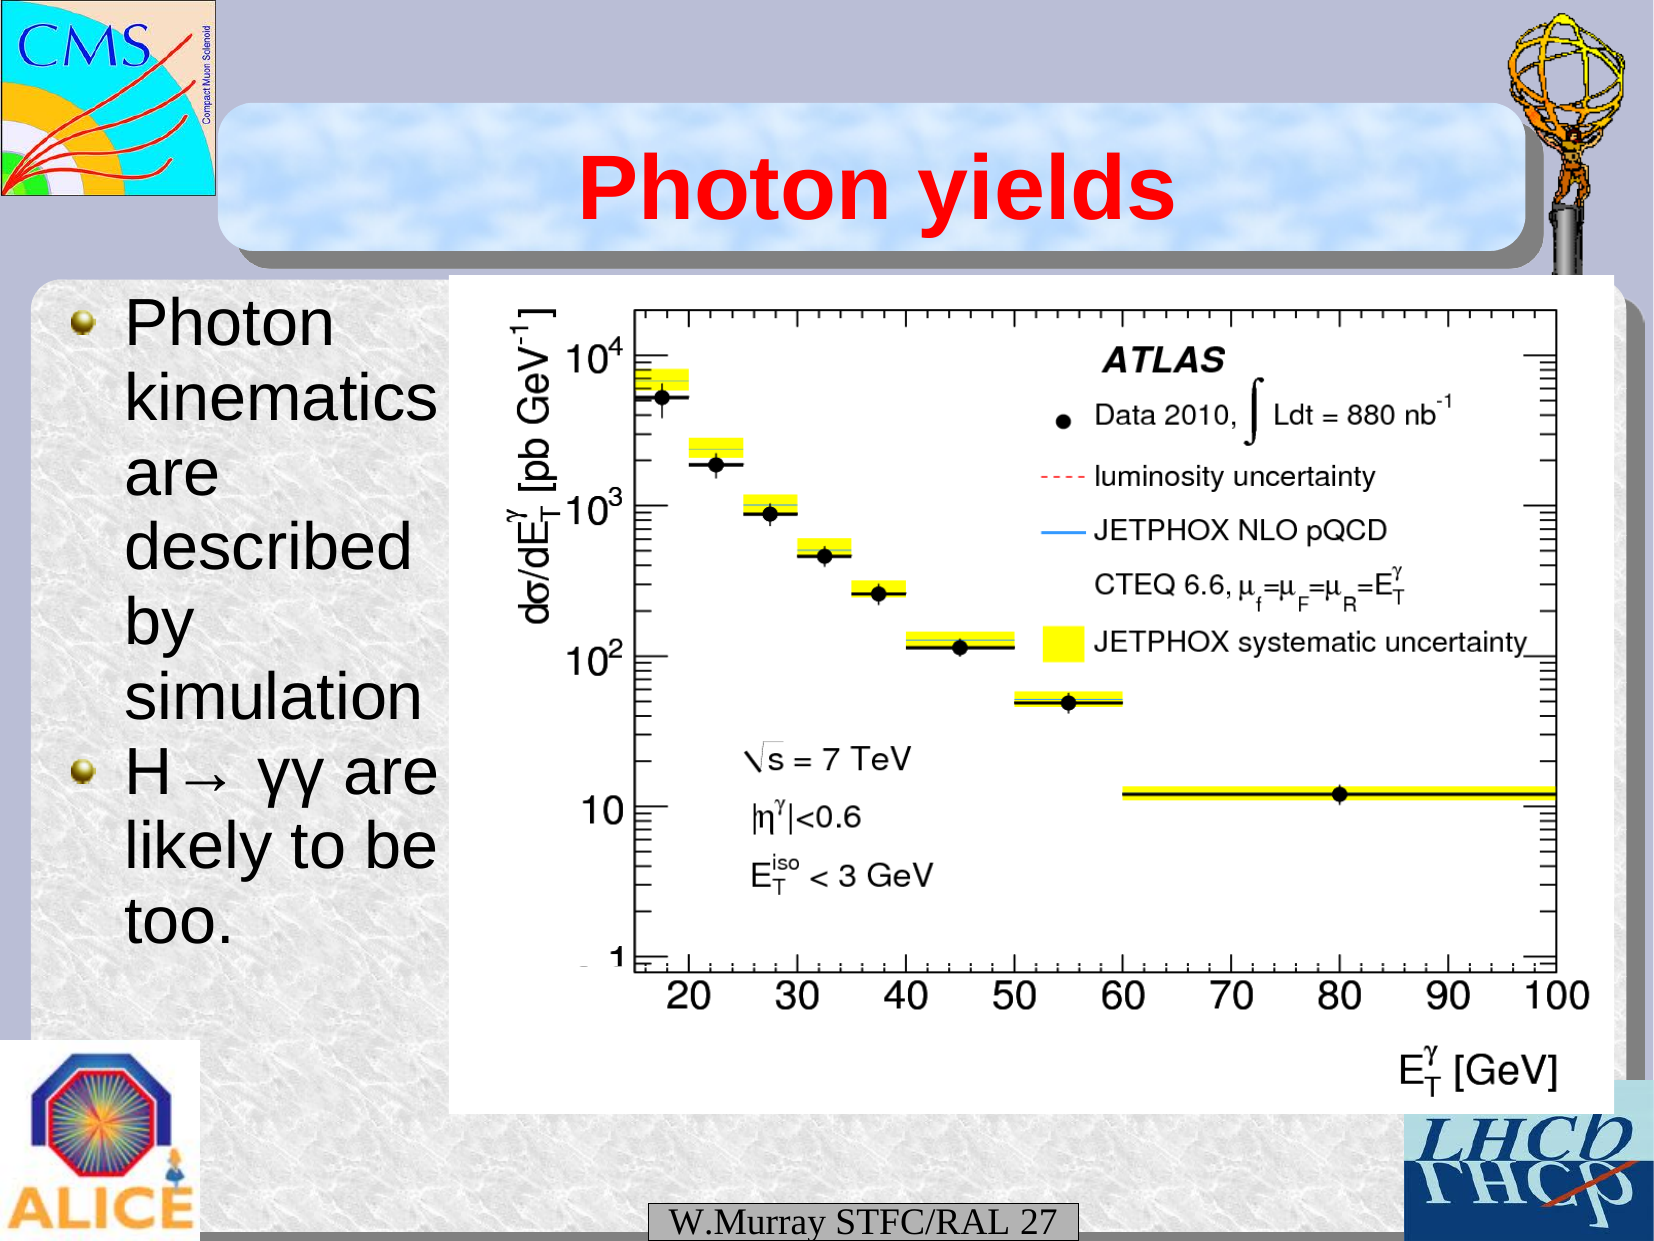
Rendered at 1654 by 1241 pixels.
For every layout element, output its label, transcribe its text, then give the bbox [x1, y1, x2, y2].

list Photon kinematics are described by simulation H→ γγ are likely to be too. [53, 285, 443, 1193]
picture [0, 0, 216, 196]
picture [0, 0, 1654, 1241]
title Photon yields [244, 112, 1512, 263]
